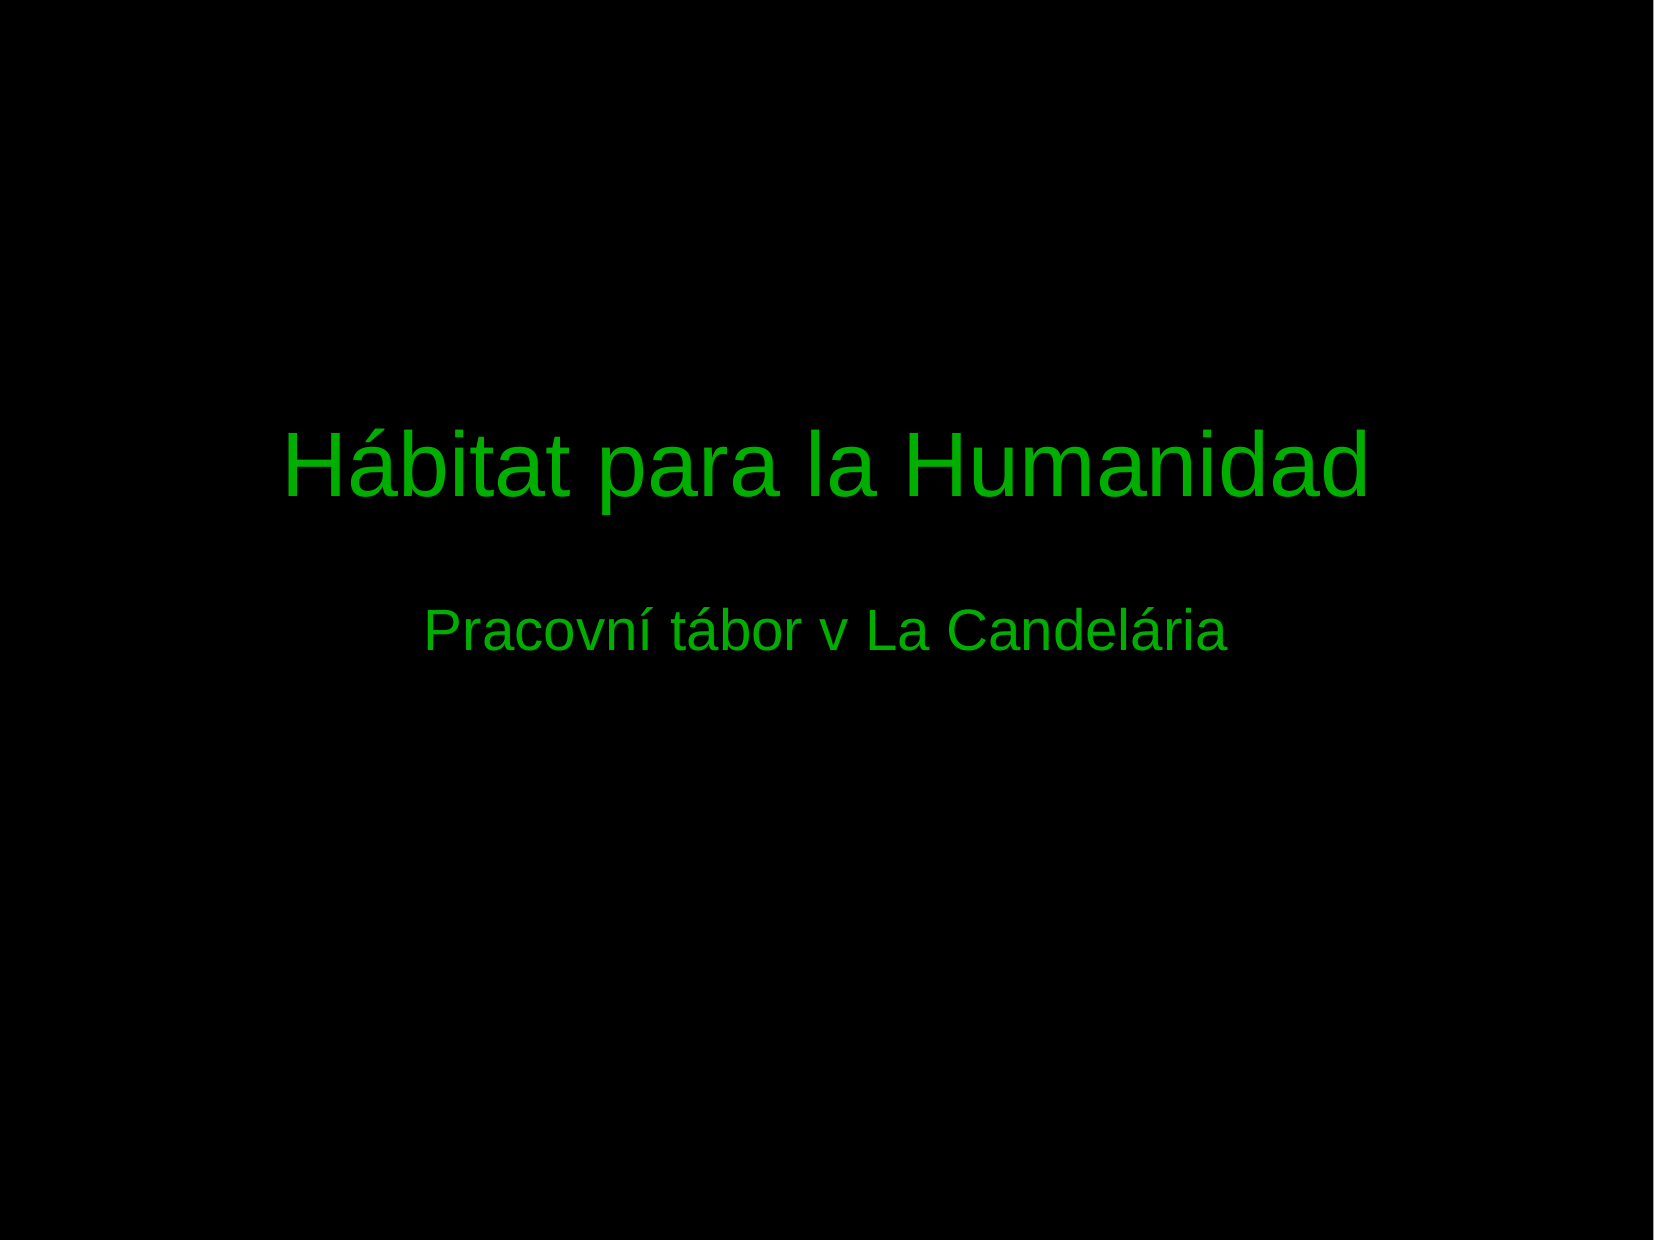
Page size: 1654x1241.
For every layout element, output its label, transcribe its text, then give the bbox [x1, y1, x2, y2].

text_box Pracovní tábor v La Candelária [409, 590, 1245, 671]
title Hábitat para la Humanidad [82, 368, 1571, 562]
